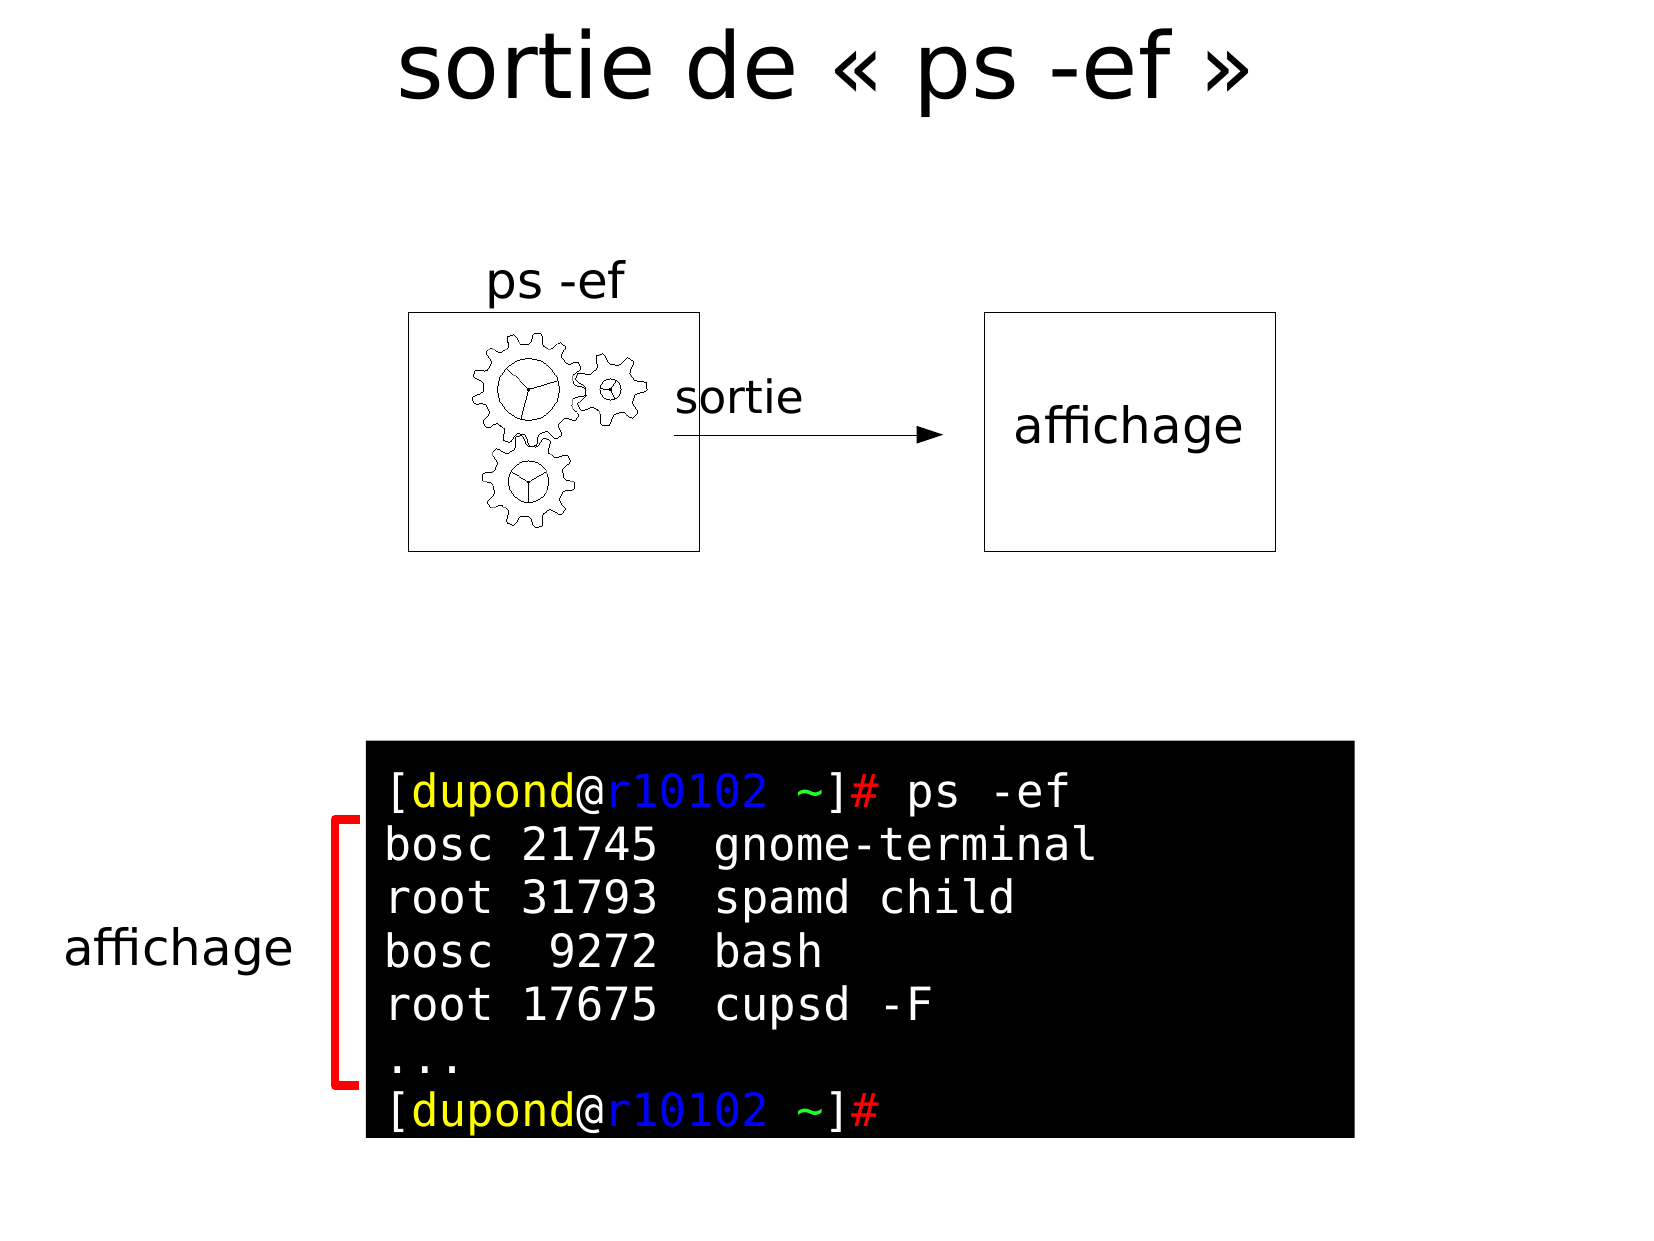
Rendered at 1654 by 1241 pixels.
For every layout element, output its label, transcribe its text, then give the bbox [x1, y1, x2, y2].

title sortie de « ps -ef » [0, 5, 1654, 128]
text_box ps -ef [399, 251, 712, 311]
text_box affichage [22, 919, 335, 978]
text_box affichage [1276, 396, 1286, 455]
text_box [dupond@r10102 ~]# ps -ef bosc 21745 gnome-terminal root 31793 spamd child bosc 9272 bash root 17675 cupsd -F ... [dupond@r10102 ~]# [365, 740, 1355, 1138]
text_box affichage [987, 396, 1275, 455]
text_box sortie [674, 370, 987, 489]
picture [466, 323, 653, 534]
